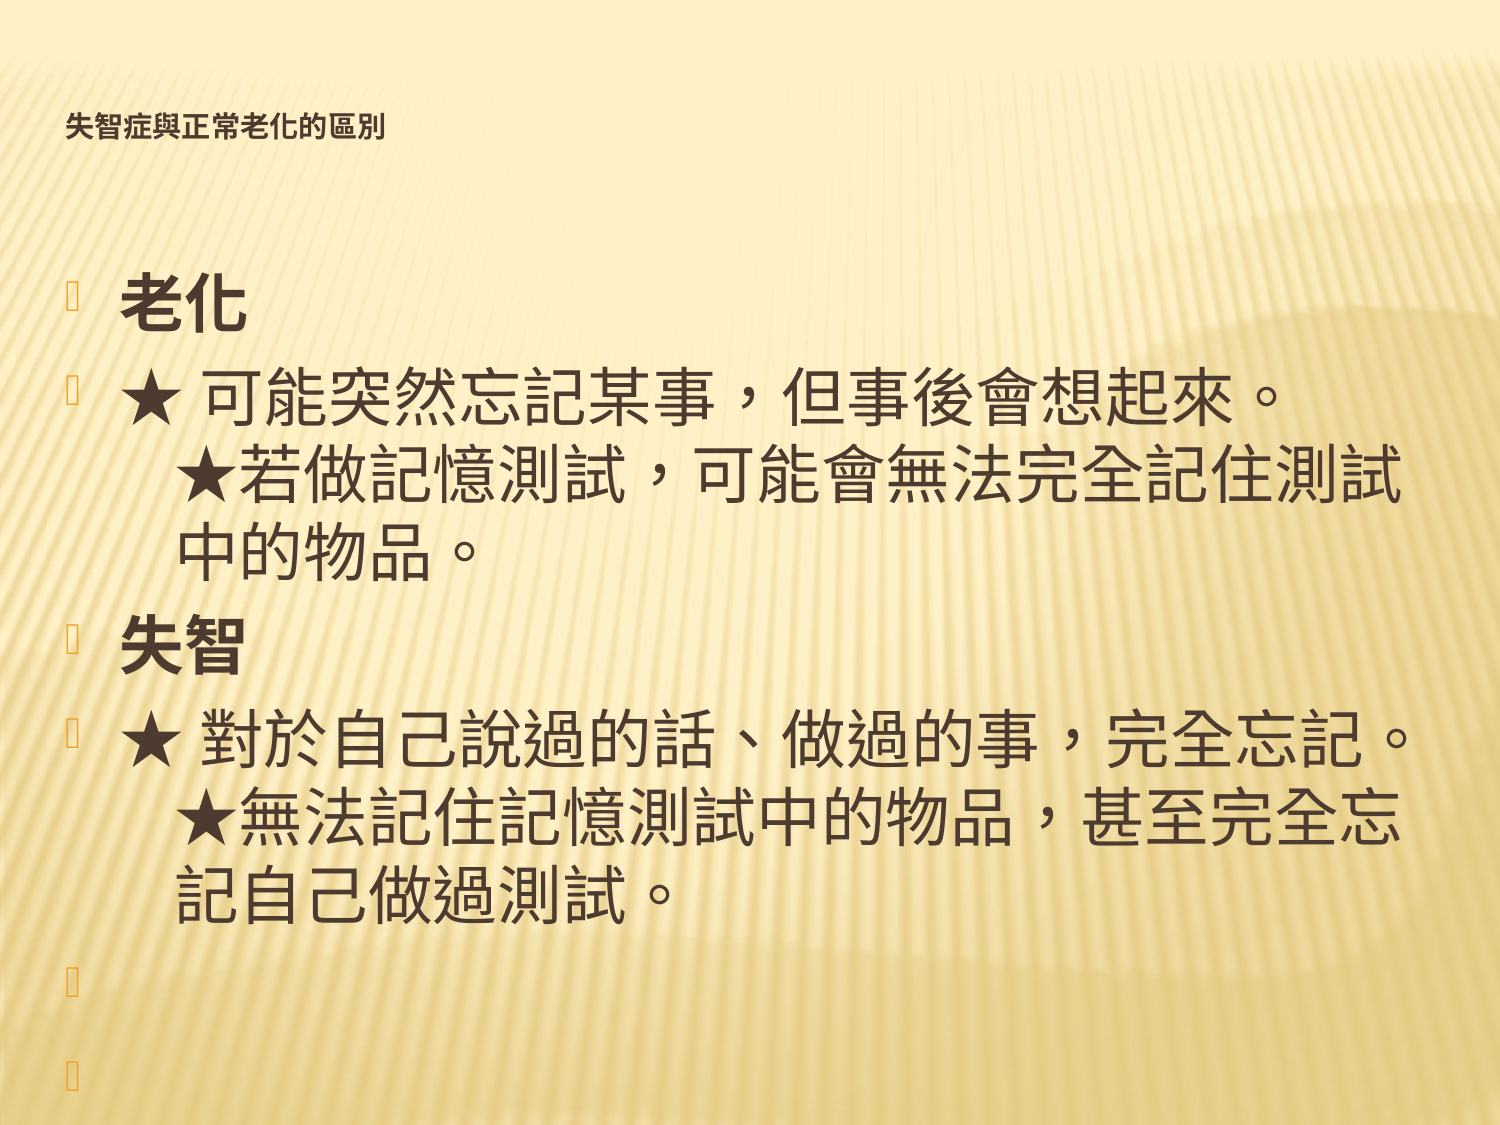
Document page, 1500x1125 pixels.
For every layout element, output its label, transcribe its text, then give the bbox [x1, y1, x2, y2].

list 老化 ★可能突然忘記某事，但事後會想起來。 ★若做記憶測試，可能會無法完全記住測試中的物品。 失智 ★對於自己說過的話、做過的事，完全忘記。 ★無法記住記憶測試中的物品，甚至完全忘記自己做過測試。 [50, 254, 1476, 998]
title 失智症與正常老化的區別 [50, 75, 1476, 213]
